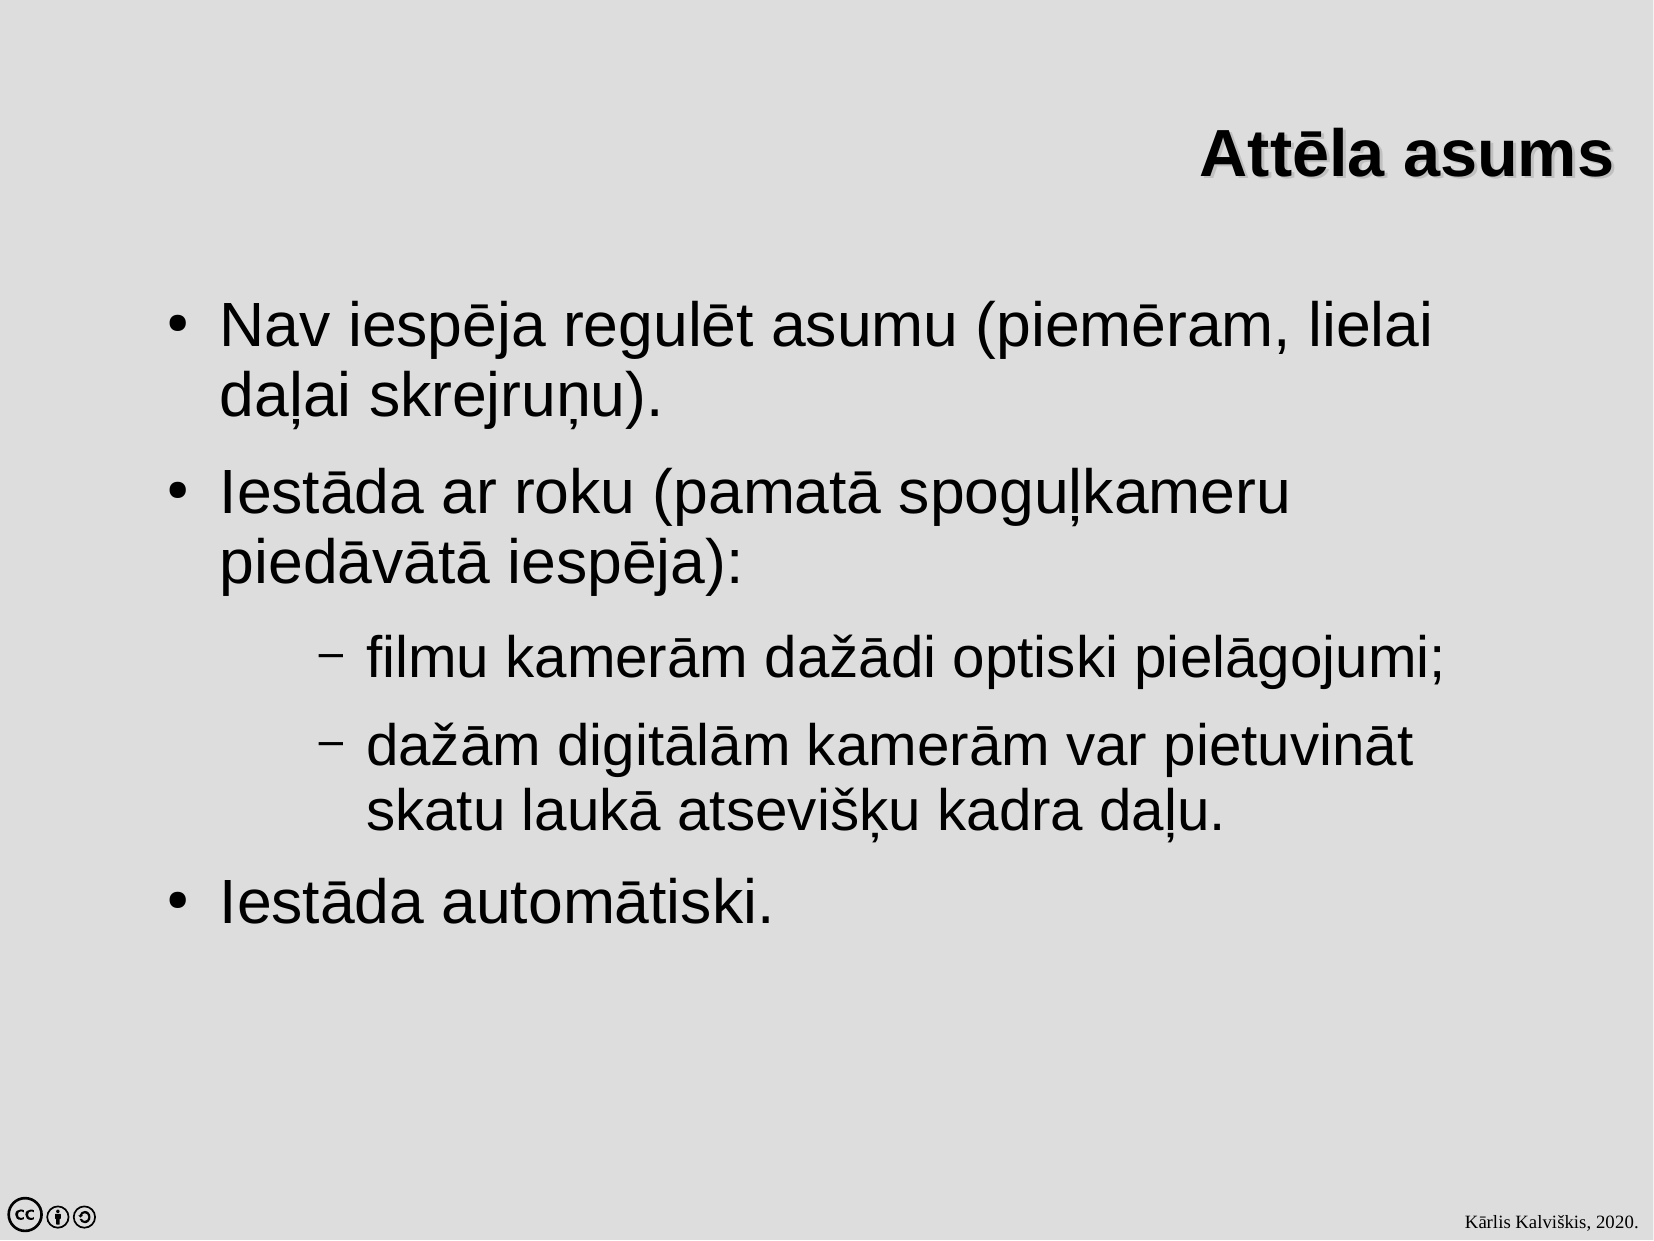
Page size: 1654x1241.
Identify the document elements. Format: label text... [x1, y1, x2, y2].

list Nav iespēja regulēt asumu (piemēram, lielai daļai skrejruņu). Iestāda ar roku (pamatā spoguļkameru piedāvātā iespēja): filmu kamerām dažādi optiski pielāgojumi; dažām digitālām kamerām var pietuvināt skatu laukā atsevišķu kadra daļu. Iestāda automātiski. [82, 290, 1571, 1010]
title Attēla asums [42, 49, 1615, 257]
